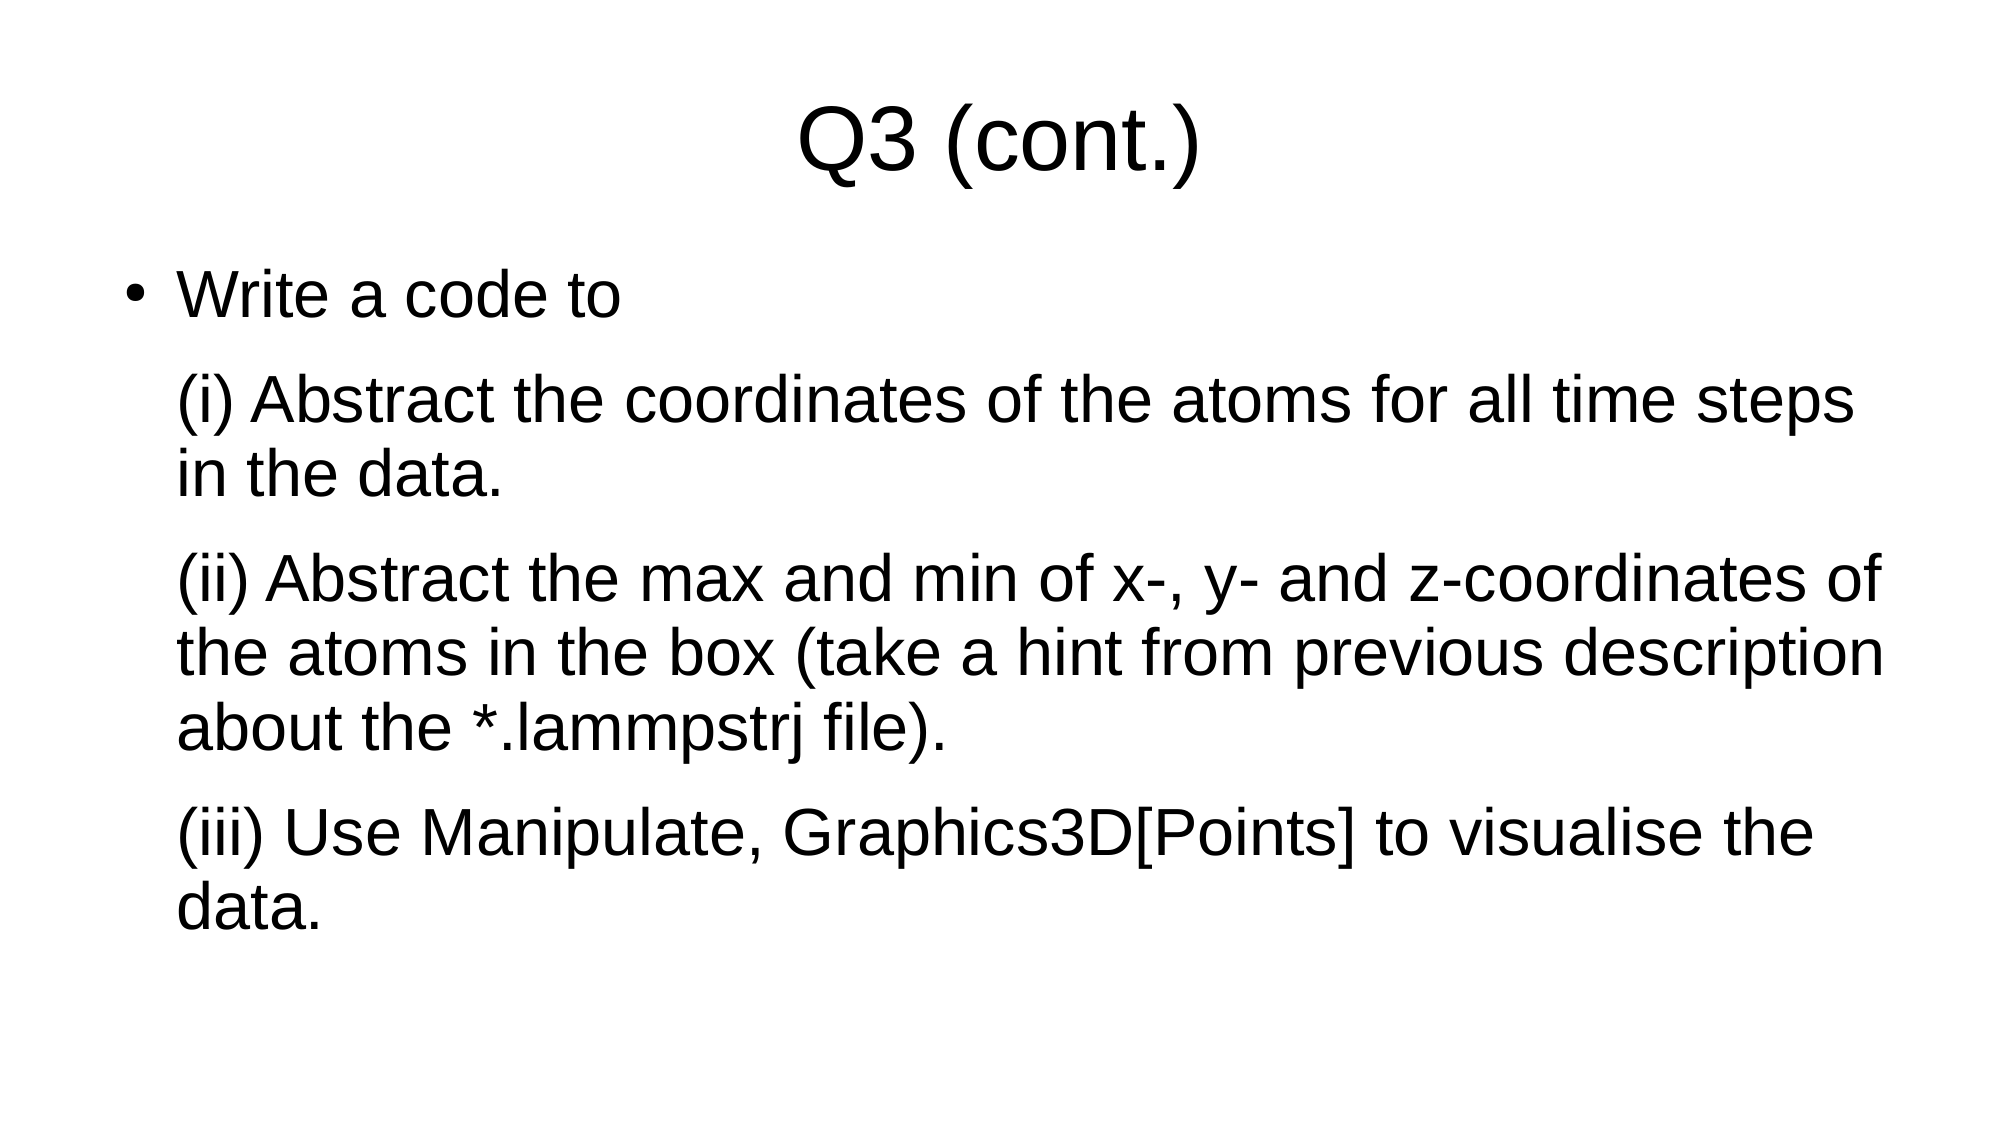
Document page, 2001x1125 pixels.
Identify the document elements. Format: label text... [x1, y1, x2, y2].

list Write a code to (i) Abstract the coordinates of the atoms for all time steps in the data. (ii) Abstract the max and min of x-, y- and z-coordinates of the atoms in the box (take a hint from previous description about the *.lammpstrj file). (iii) Use Manipulate, Graphics3D[Points] to visualise the data. [105, 257, 1906, 945]
title Q3 (cont.) [99, 44, 1900, 233]
